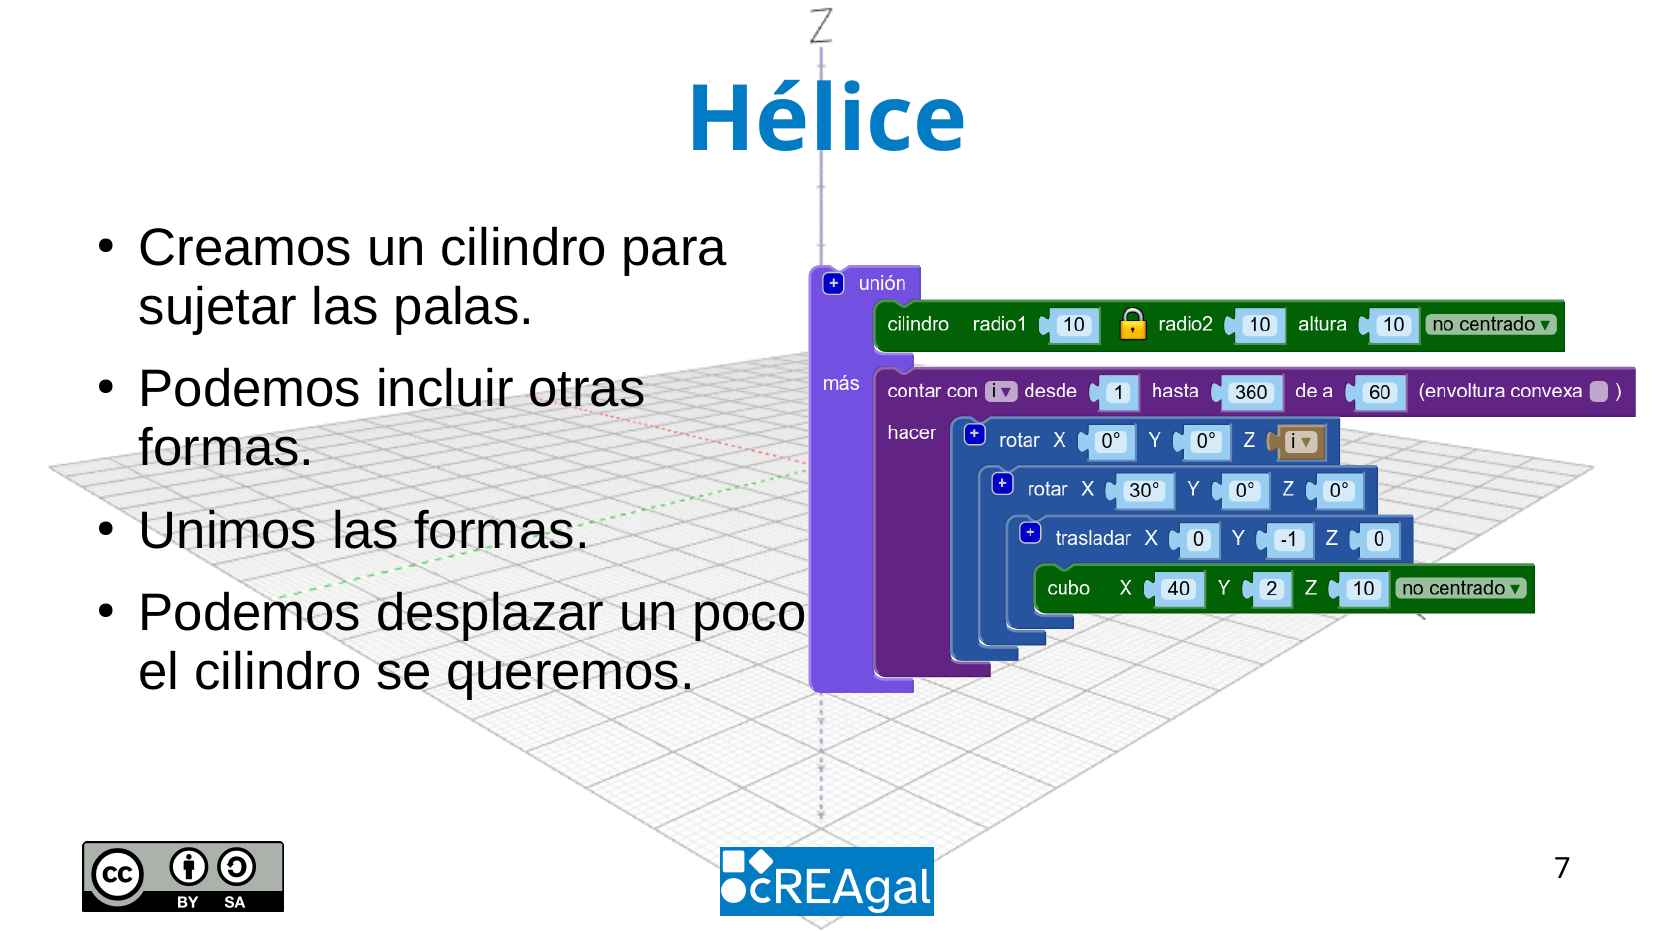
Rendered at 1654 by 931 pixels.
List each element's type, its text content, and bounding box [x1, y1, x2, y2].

picture [0, 0, 1654, 931]
title Hélice [82, 37, 1571, 193]
list Creamos un cilindro para sujetar las palas. Podemos incluir otras formas. Unimos las formas. Podemos desplazar un poco el cilindro se queremos. [82, 217, 809, 758]
